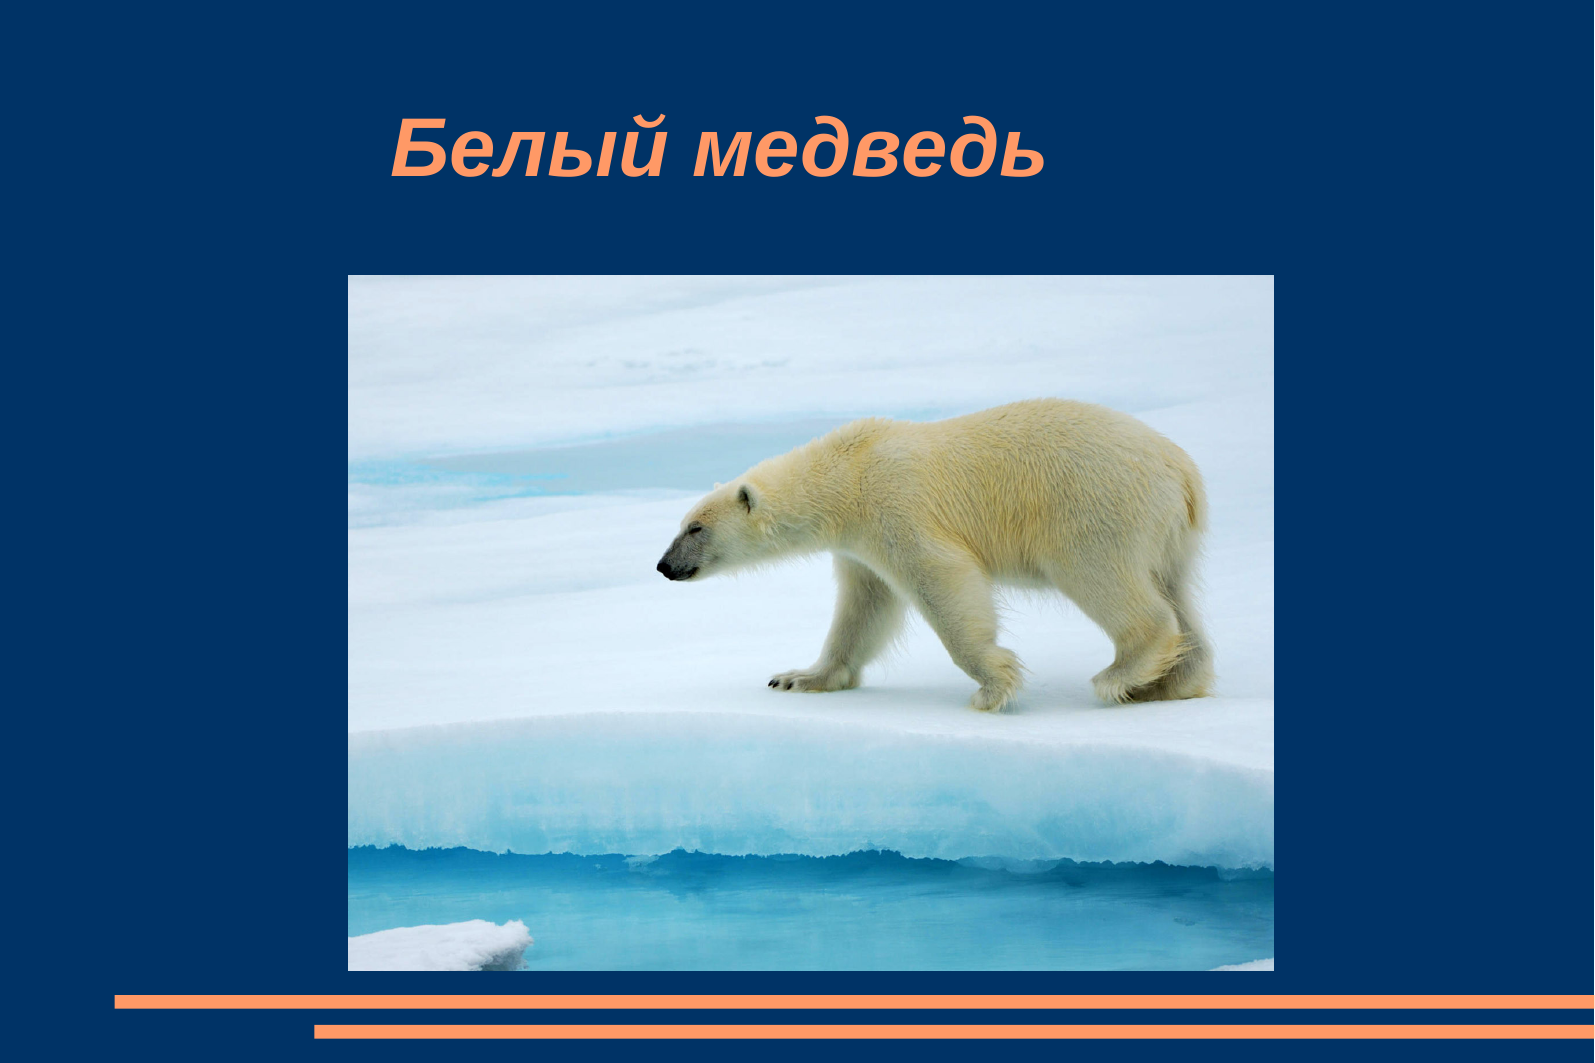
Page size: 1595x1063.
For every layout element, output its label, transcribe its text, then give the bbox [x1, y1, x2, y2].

picture [348, 275, 1274, 971]
title Белый медведь [88, 59, 1451, 237]
